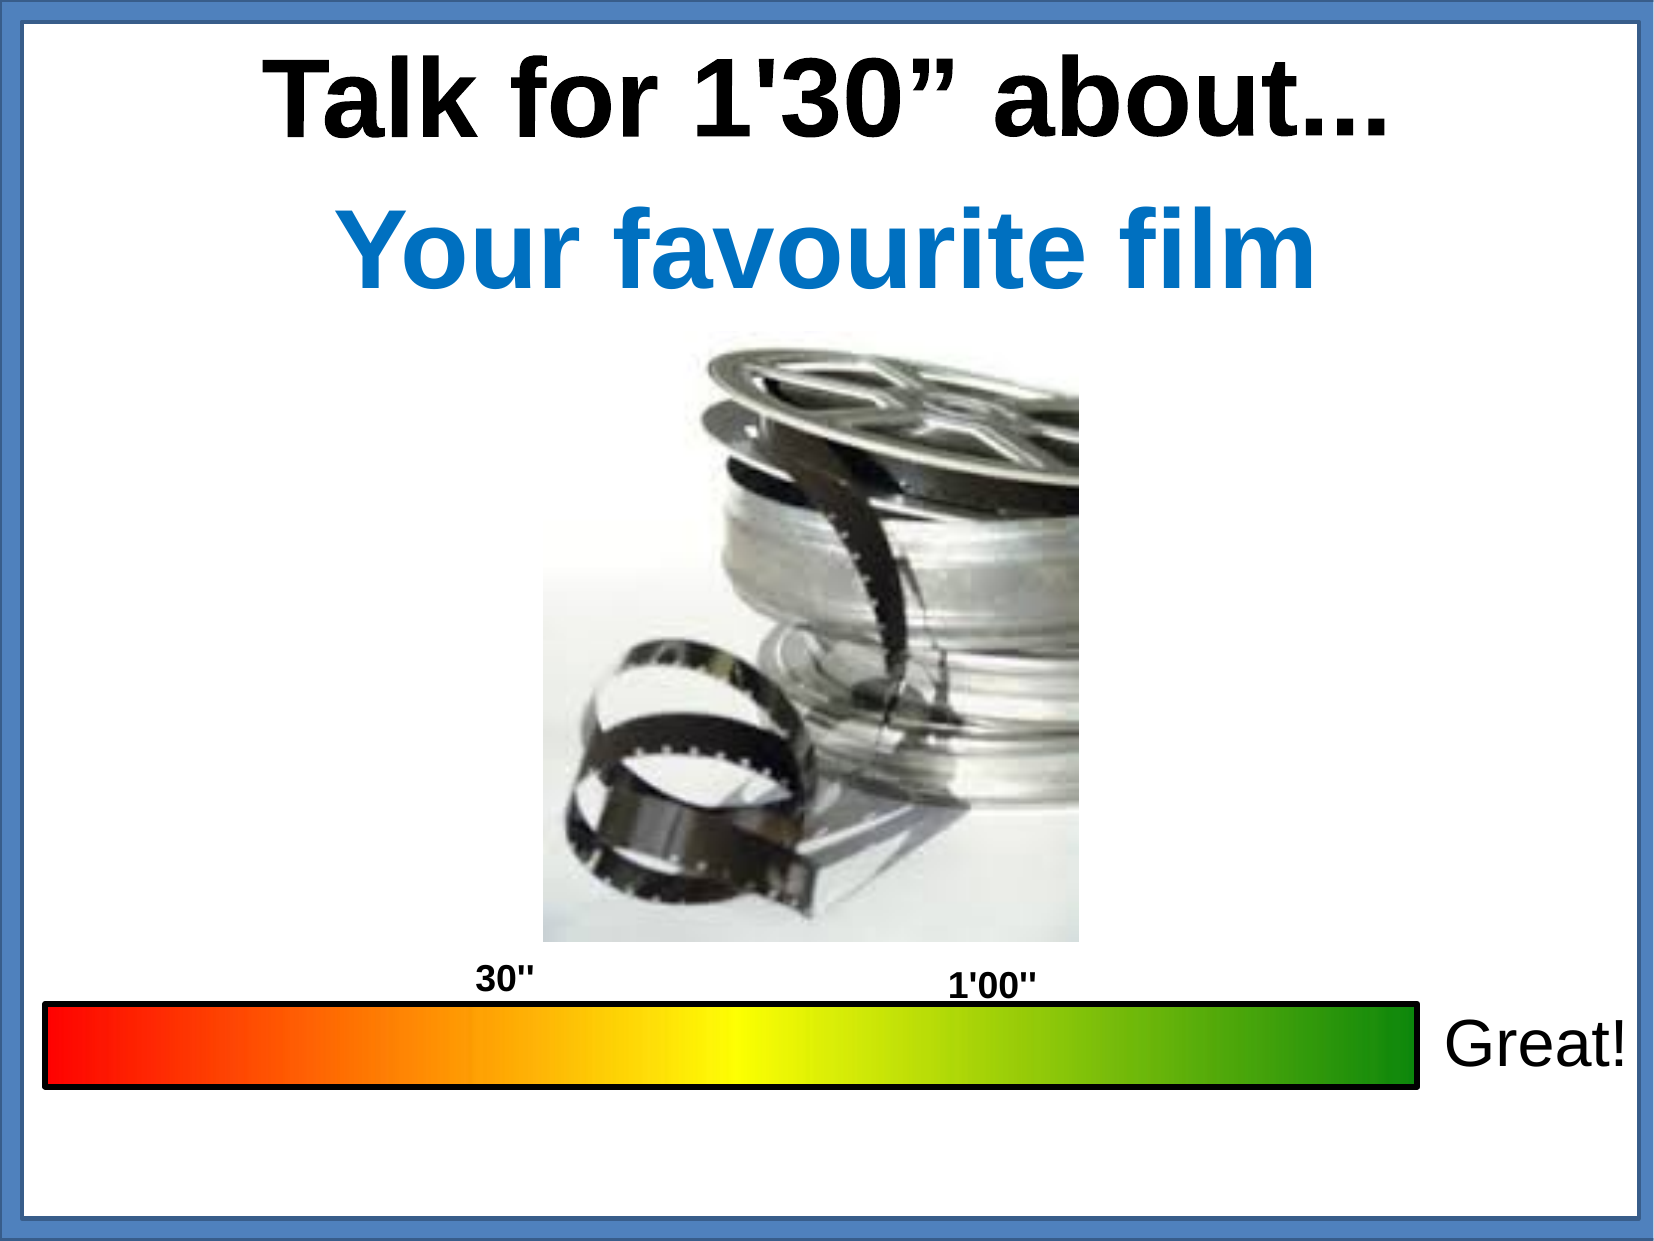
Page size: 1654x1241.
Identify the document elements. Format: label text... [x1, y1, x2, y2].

text_box Talk for 1'30” about... [23, 14, 1630, 168]
picture [48, 1007, 1414, 1084]
text_box 30'' [460, 949, 556, 1052]
picture [543, 331, 1079, 942]
text_box Your favourite film [0, 168, 1654, 319]
text_box Great! [1428, 992, 1644, 1088]
text_box [0, 0, 1654, 168]
text_box [0, 319, 1654, 1241]
text_box 1'00'' [933, 956, 1063, 1016]
